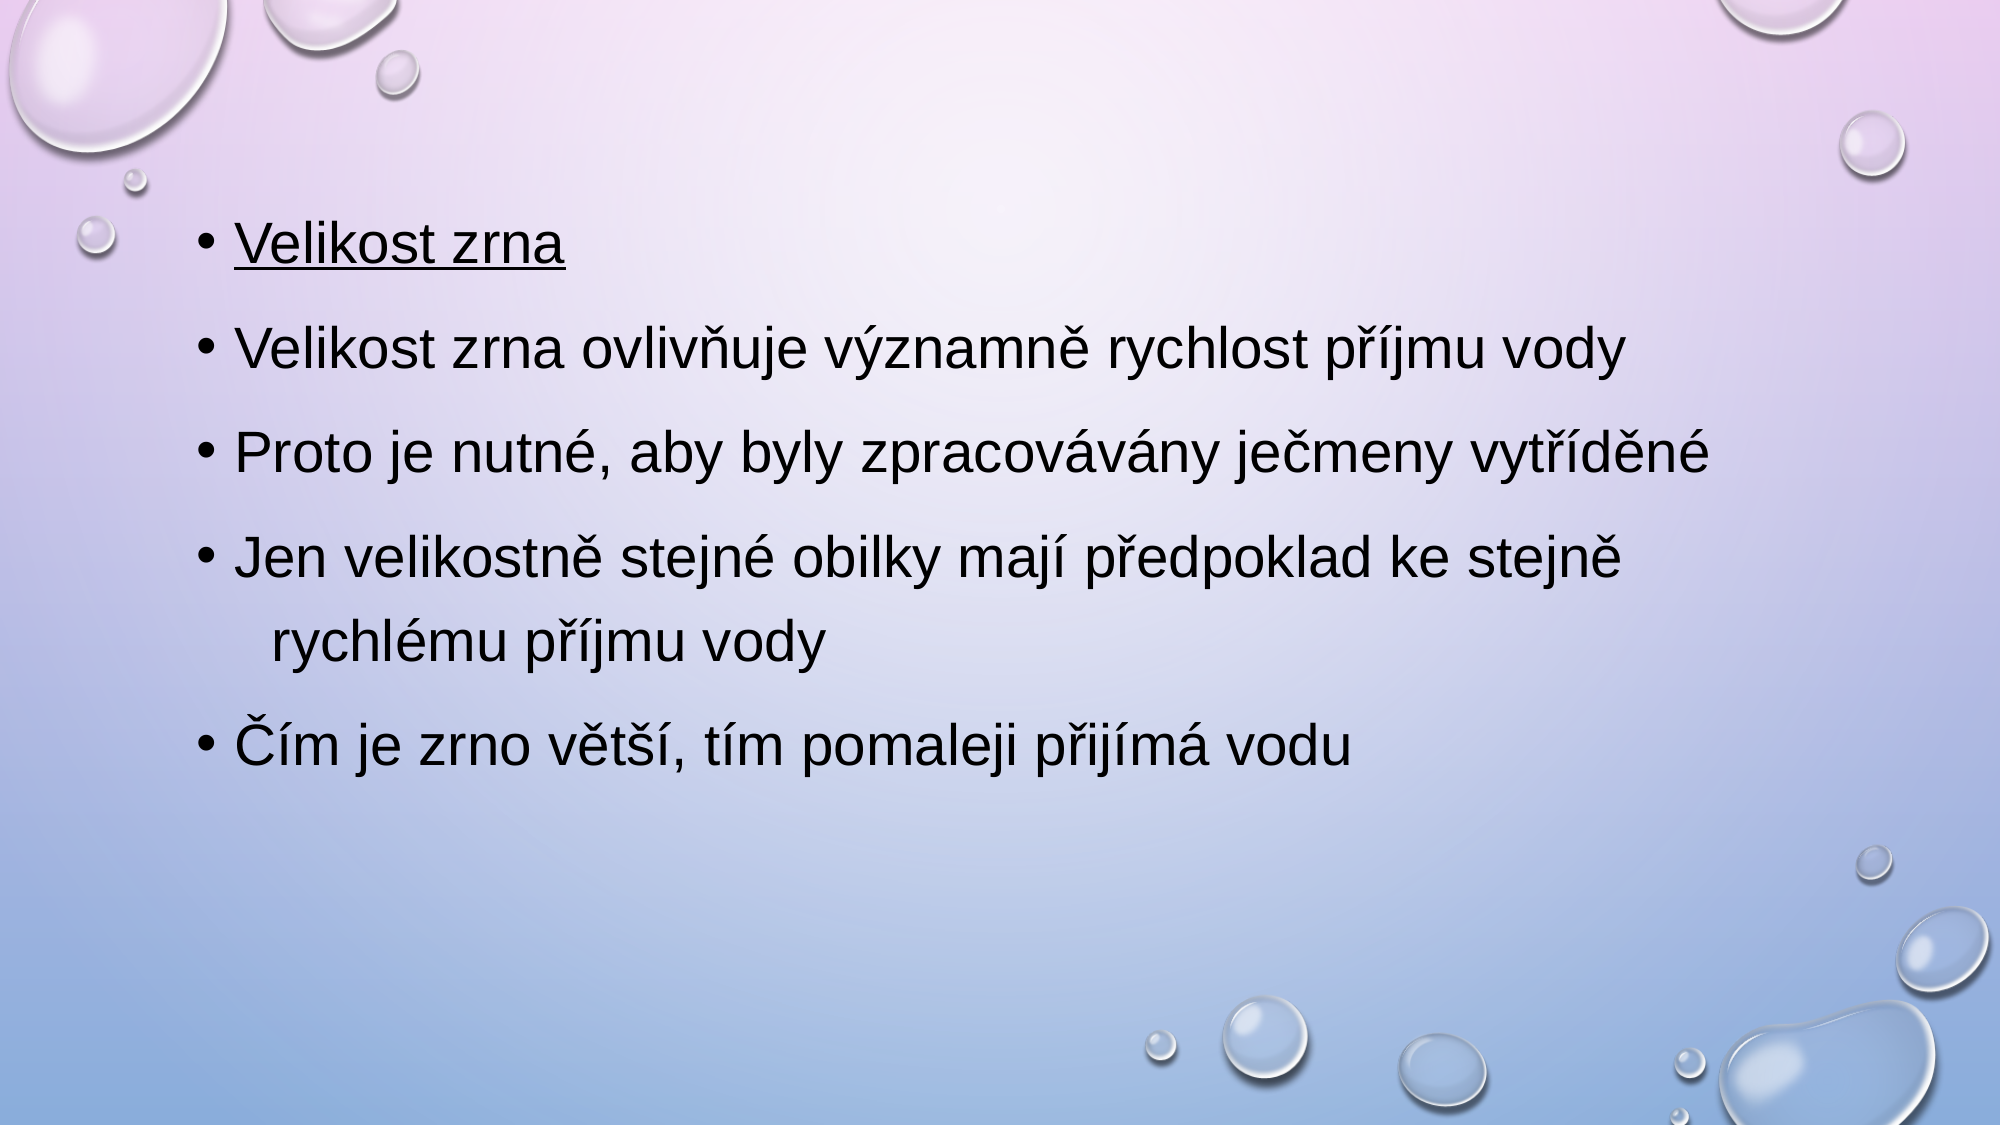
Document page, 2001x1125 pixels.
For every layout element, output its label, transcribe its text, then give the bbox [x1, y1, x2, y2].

title [149, 101, 1851, 364]
list Velikost zrna Velikost zrna ovlivňuje významně rychlost příjmu vody Proto je nutné, aby byly zpracovávány ječmeny vytříděné Jen velikostně stejné obilky mají předpoklad ke stejně rychlému příjmu vody Čím je zrno větší, tím pomaleji přijímá vodu [181, 183, 1851, 950]
